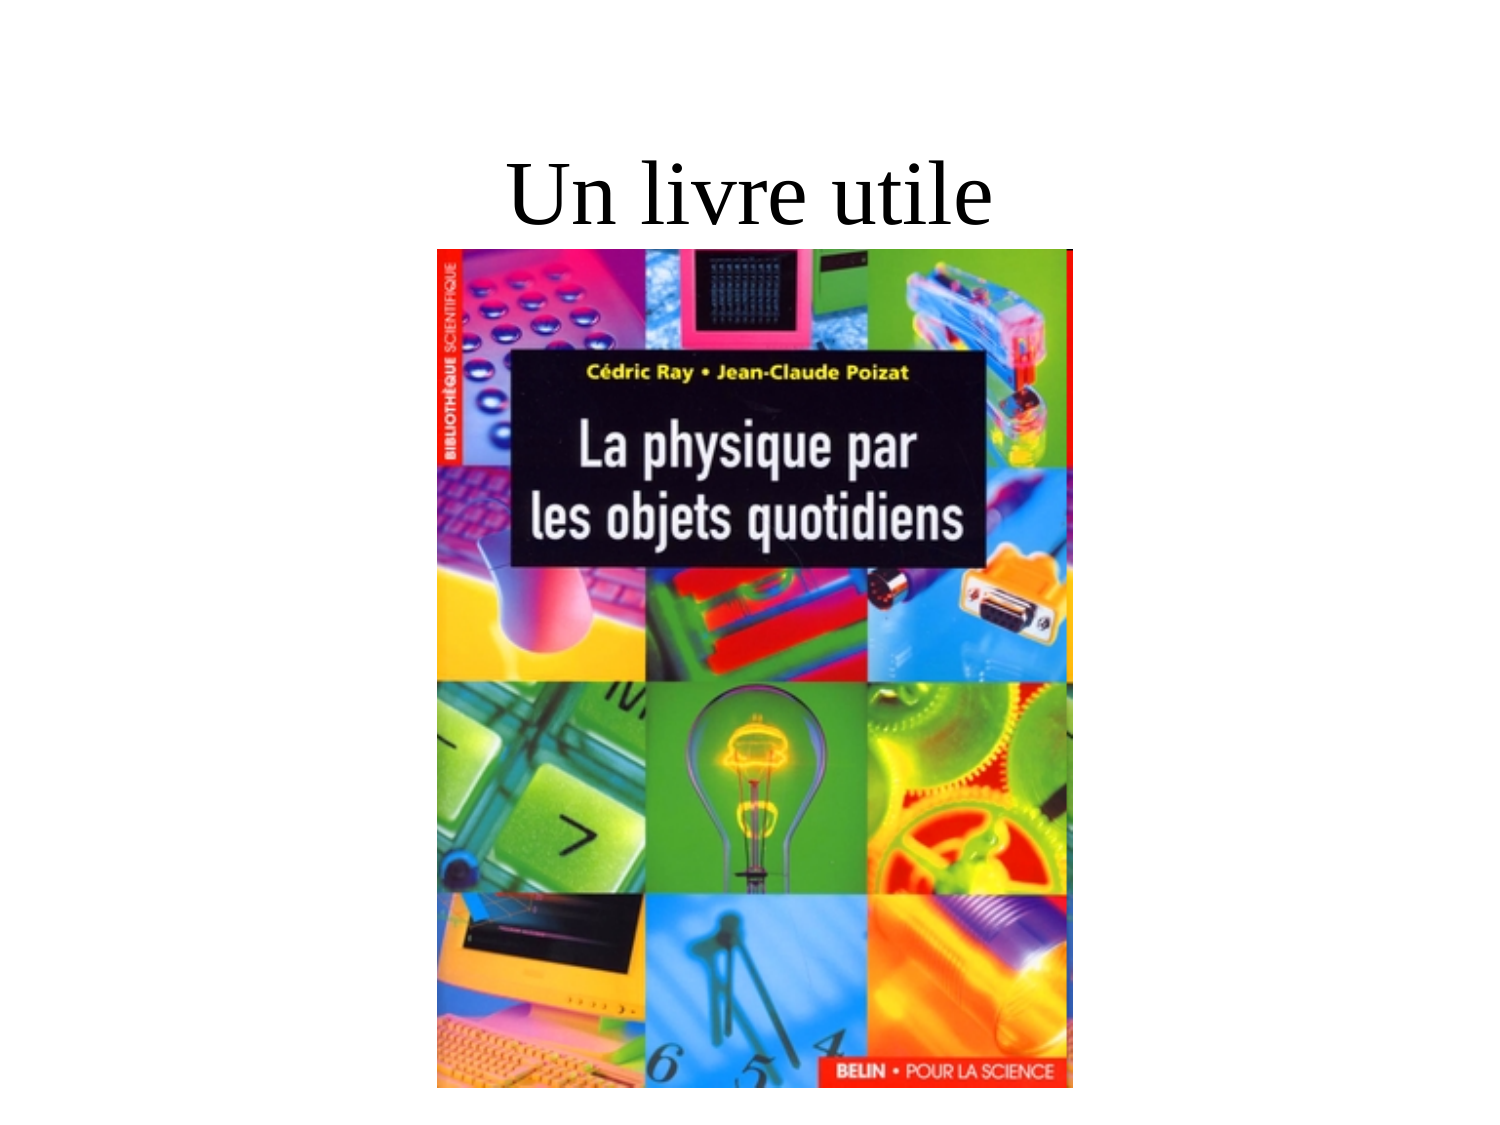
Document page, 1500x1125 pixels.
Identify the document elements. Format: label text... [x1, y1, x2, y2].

title Un livre utile [112, 99, 1388, 288]
picture [437, 249, 1073, 1088]
